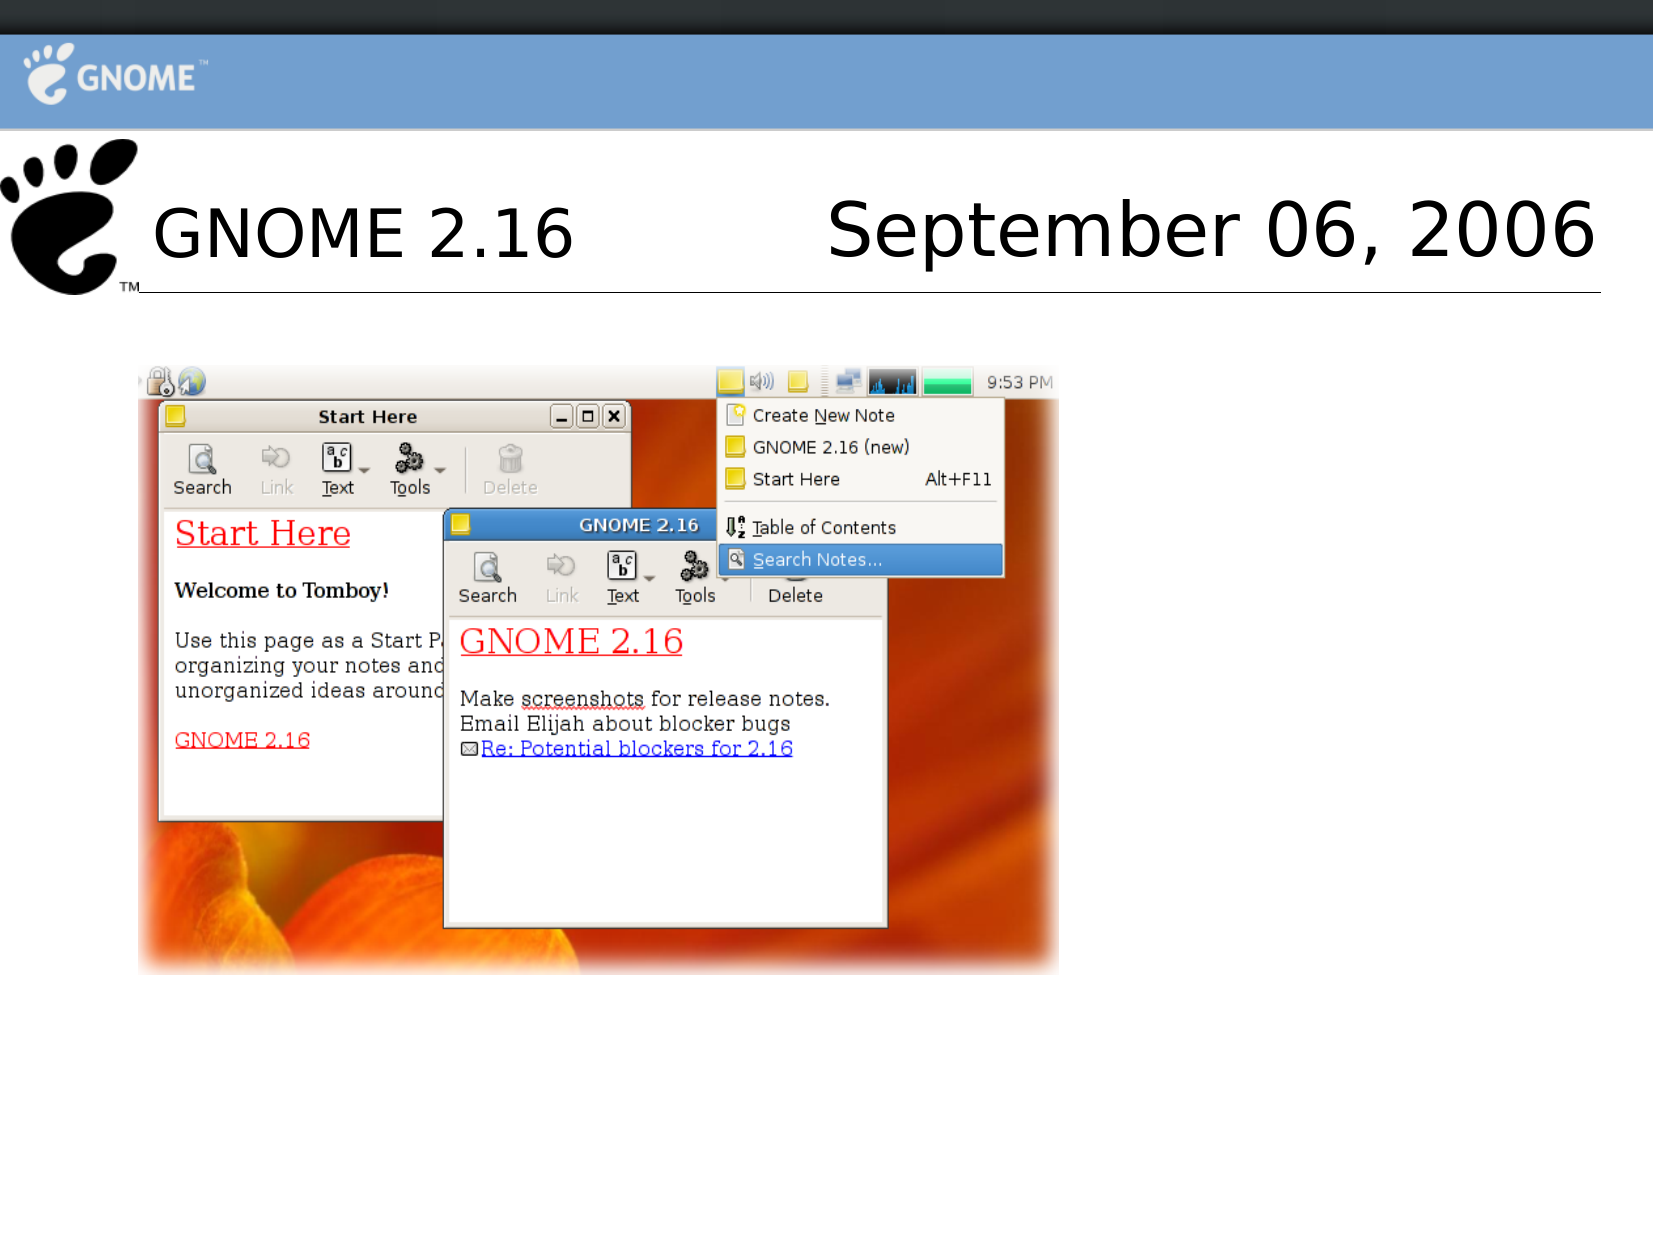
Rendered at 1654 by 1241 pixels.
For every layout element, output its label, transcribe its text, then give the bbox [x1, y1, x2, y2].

picture [0, 139, 139, 295]
text_box GNOME 2.16 [139, 187, 811, 281]
picture [138, 365, 1059, 976]
picture [0, 0, 1653, 131]
text_box September 06, 2006 [811, 180, 1654, 283]
